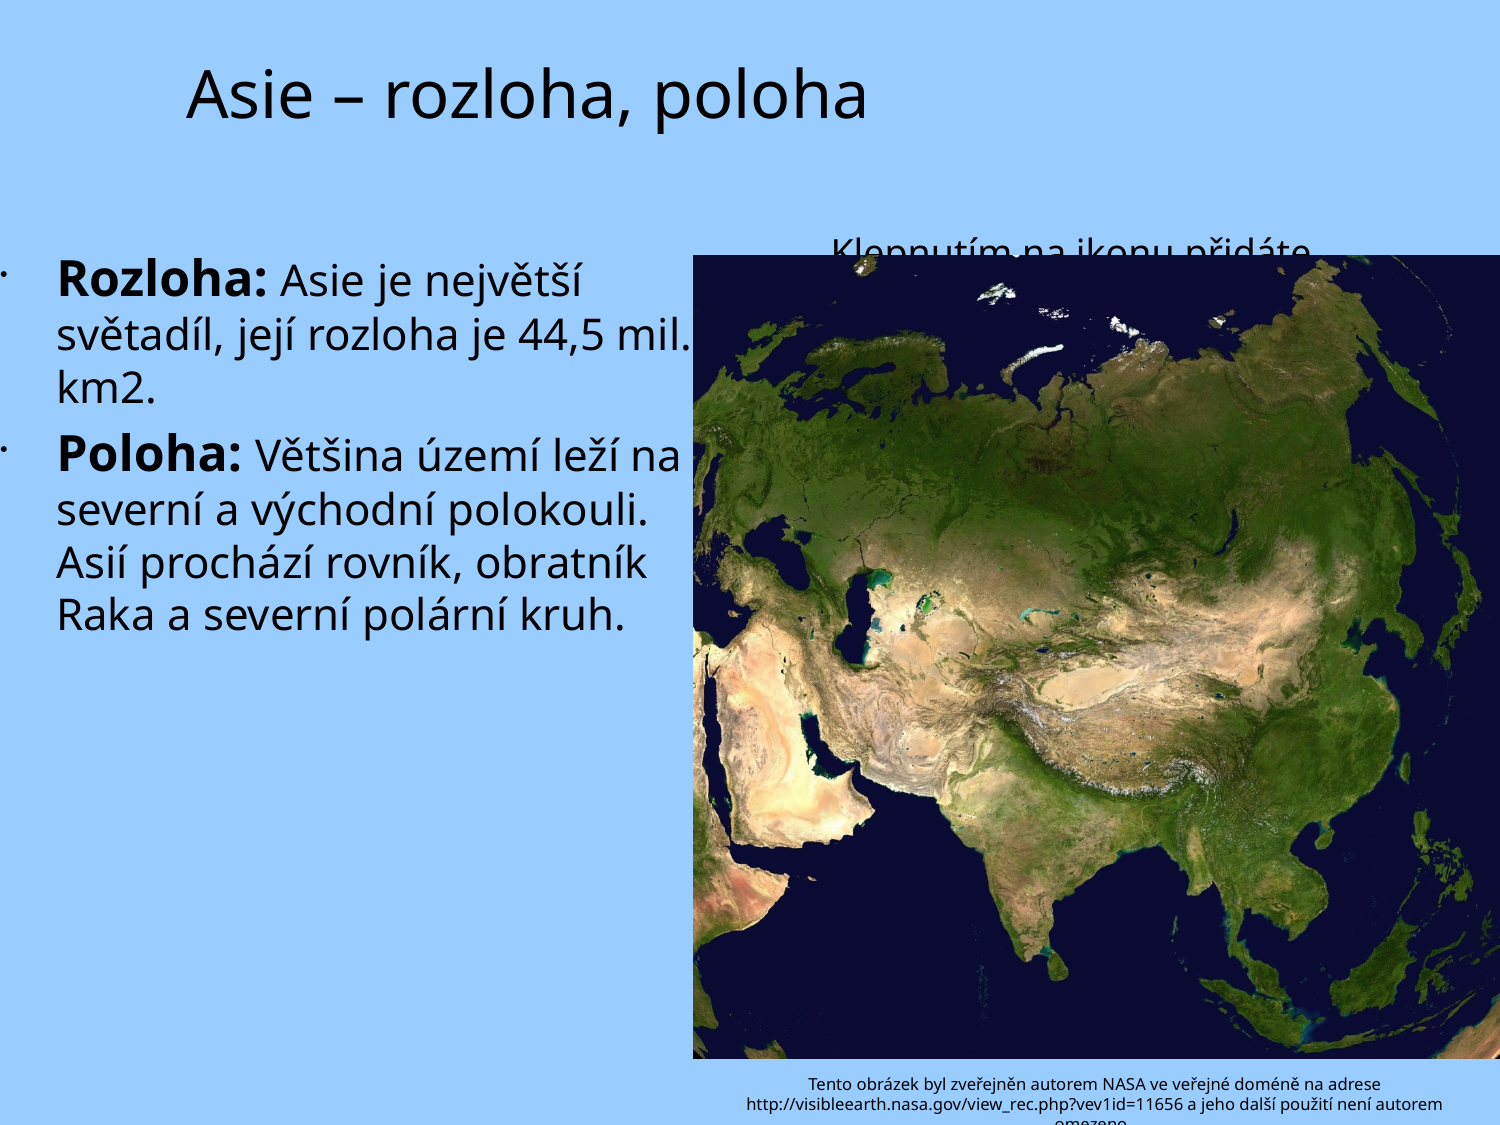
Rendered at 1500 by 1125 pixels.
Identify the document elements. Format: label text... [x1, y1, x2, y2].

text_box Tento obrázek byl zveřejněn autorem NASA ve veřejné doméně na adrese http://visibleearth.nasa.gov/view_rec.php?vev1id=11656 a jeho další použití není autorem omezeno. [690, 1058, 1500, 1125]
title Asie – rozloha, poloha [171, 36, 1436, 179]
picture [693, 255, 1500, 1058]
list Rozloha: Asie je největší světadíl, její rozloha je 44,5 mil. km2. Poloha: Většina území leží na severní a východní polokouli. Asií prochází rovník, obratník Raka a severní polární kruh. [0, 231, 697, 1088]
